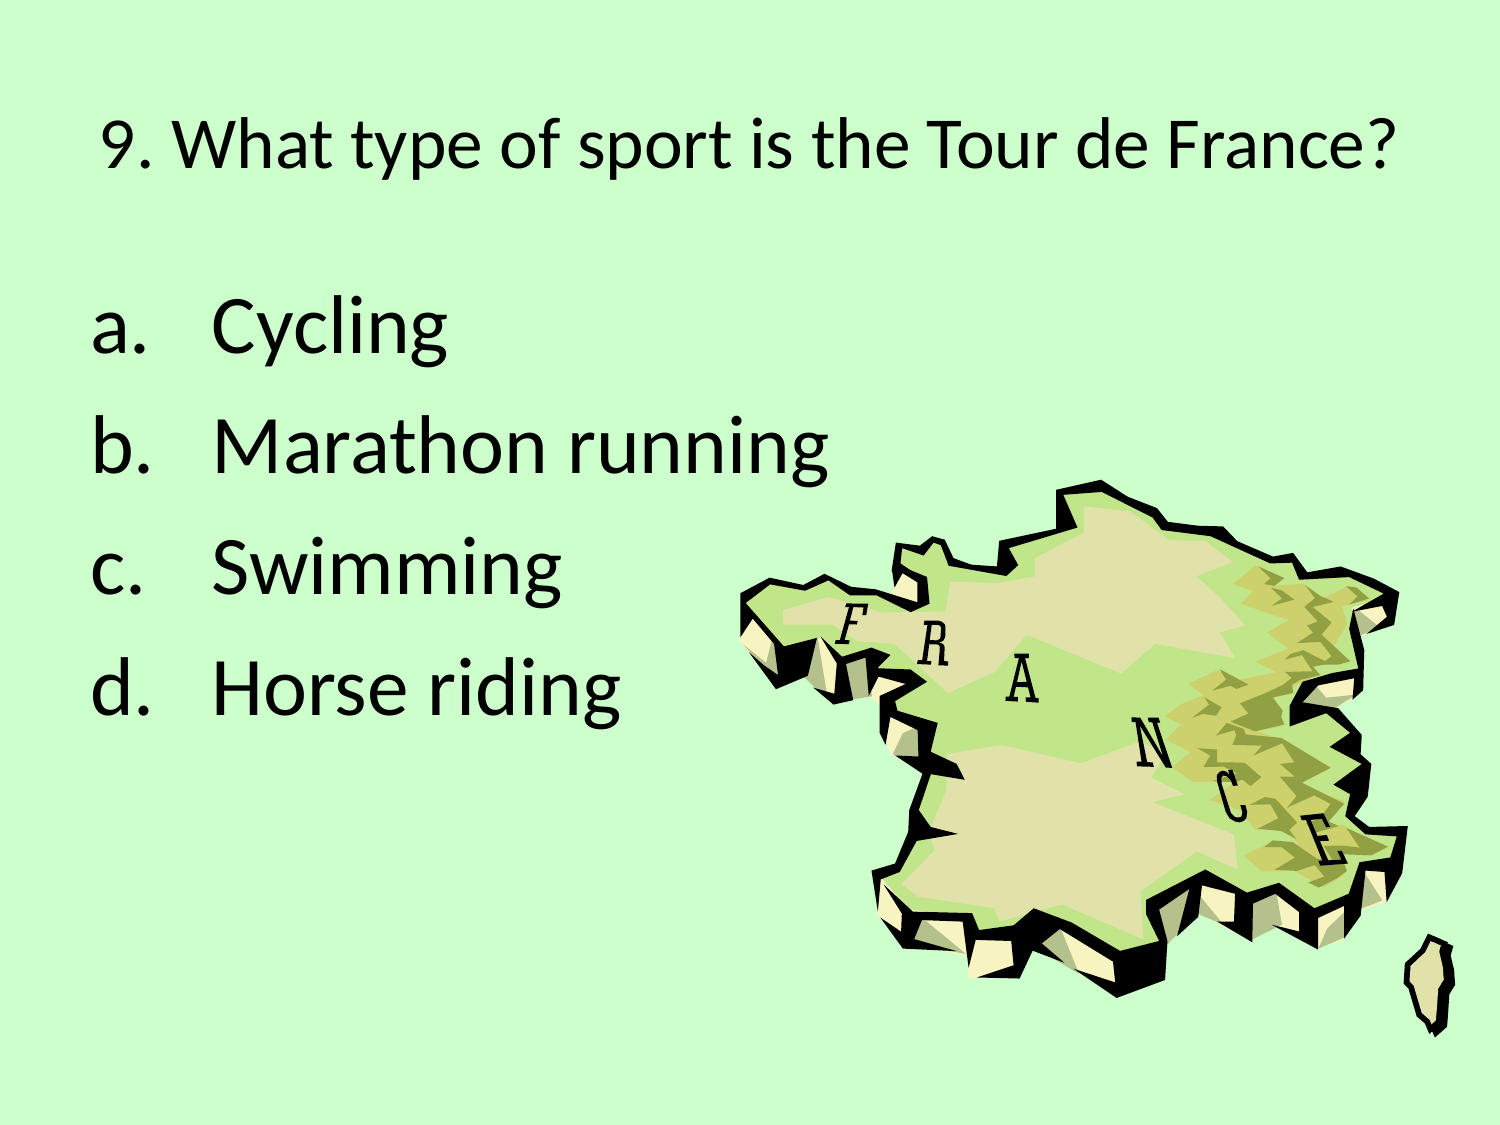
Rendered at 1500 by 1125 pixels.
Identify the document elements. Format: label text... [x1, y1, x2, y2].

list Cycling Marathon running Swimming Horse riding [75, 262, 1426, 1005]
title 9. What type of sport is the Tour de France? [75, 45, 1426, 233]
picture [738, 479, 1456, 1038]
